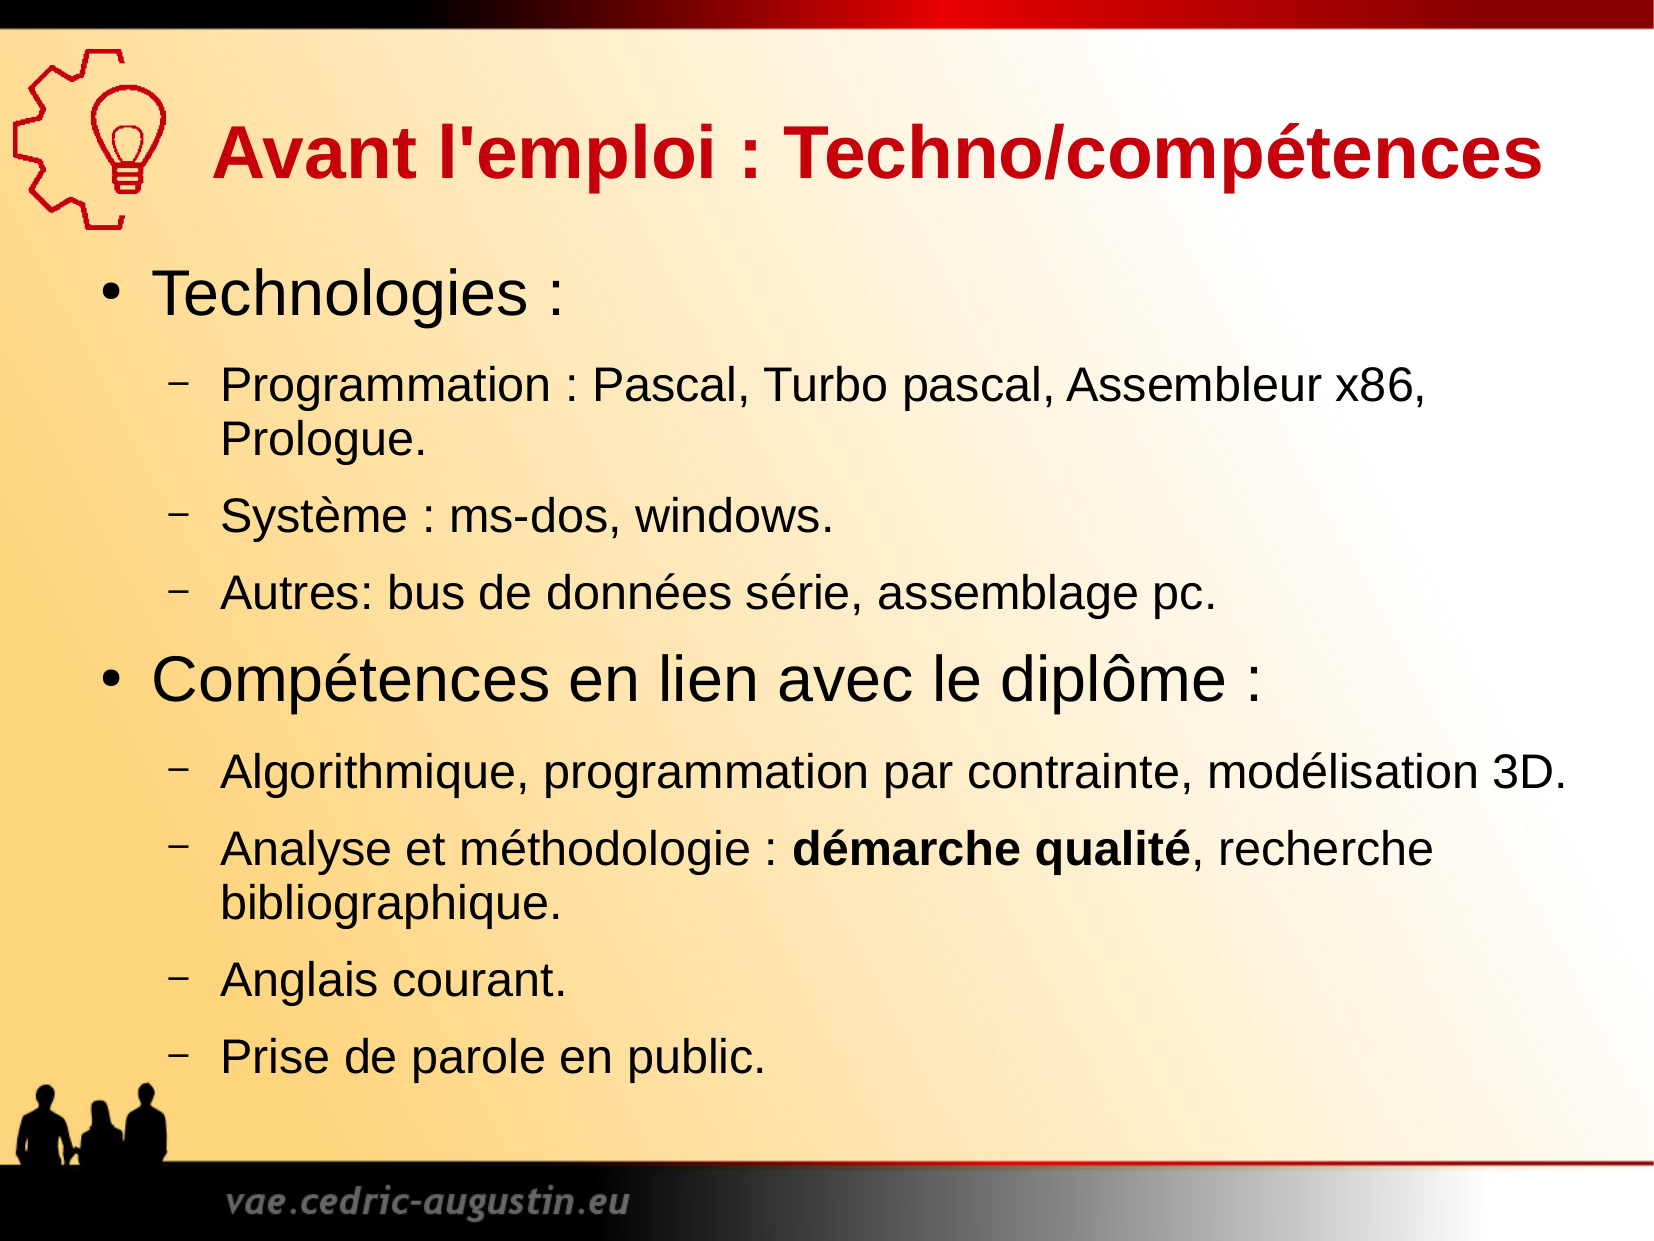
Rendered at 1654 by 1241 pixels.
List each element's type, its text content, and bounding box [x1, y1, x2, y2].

picture [0, 0, 1654, 1241]
title Avant l'emploi : Techno/compétences [82, 49, 1571, 256]
list Technologies : Programmation : Pascal, Turbo pascal, Assembleur x86, Prologue. Système : ms-dos, windows. Autres: bus de données série, assemblage pc. Compétences en lien avec le diplôme : Algorithmique, programmation par contrainte, modélisation 3D. Analyse et méthodologie : démarche qualité, recherche bibliographique. Anglais courant. Prise de parole en public. [82, 256, 1571, 1099]
